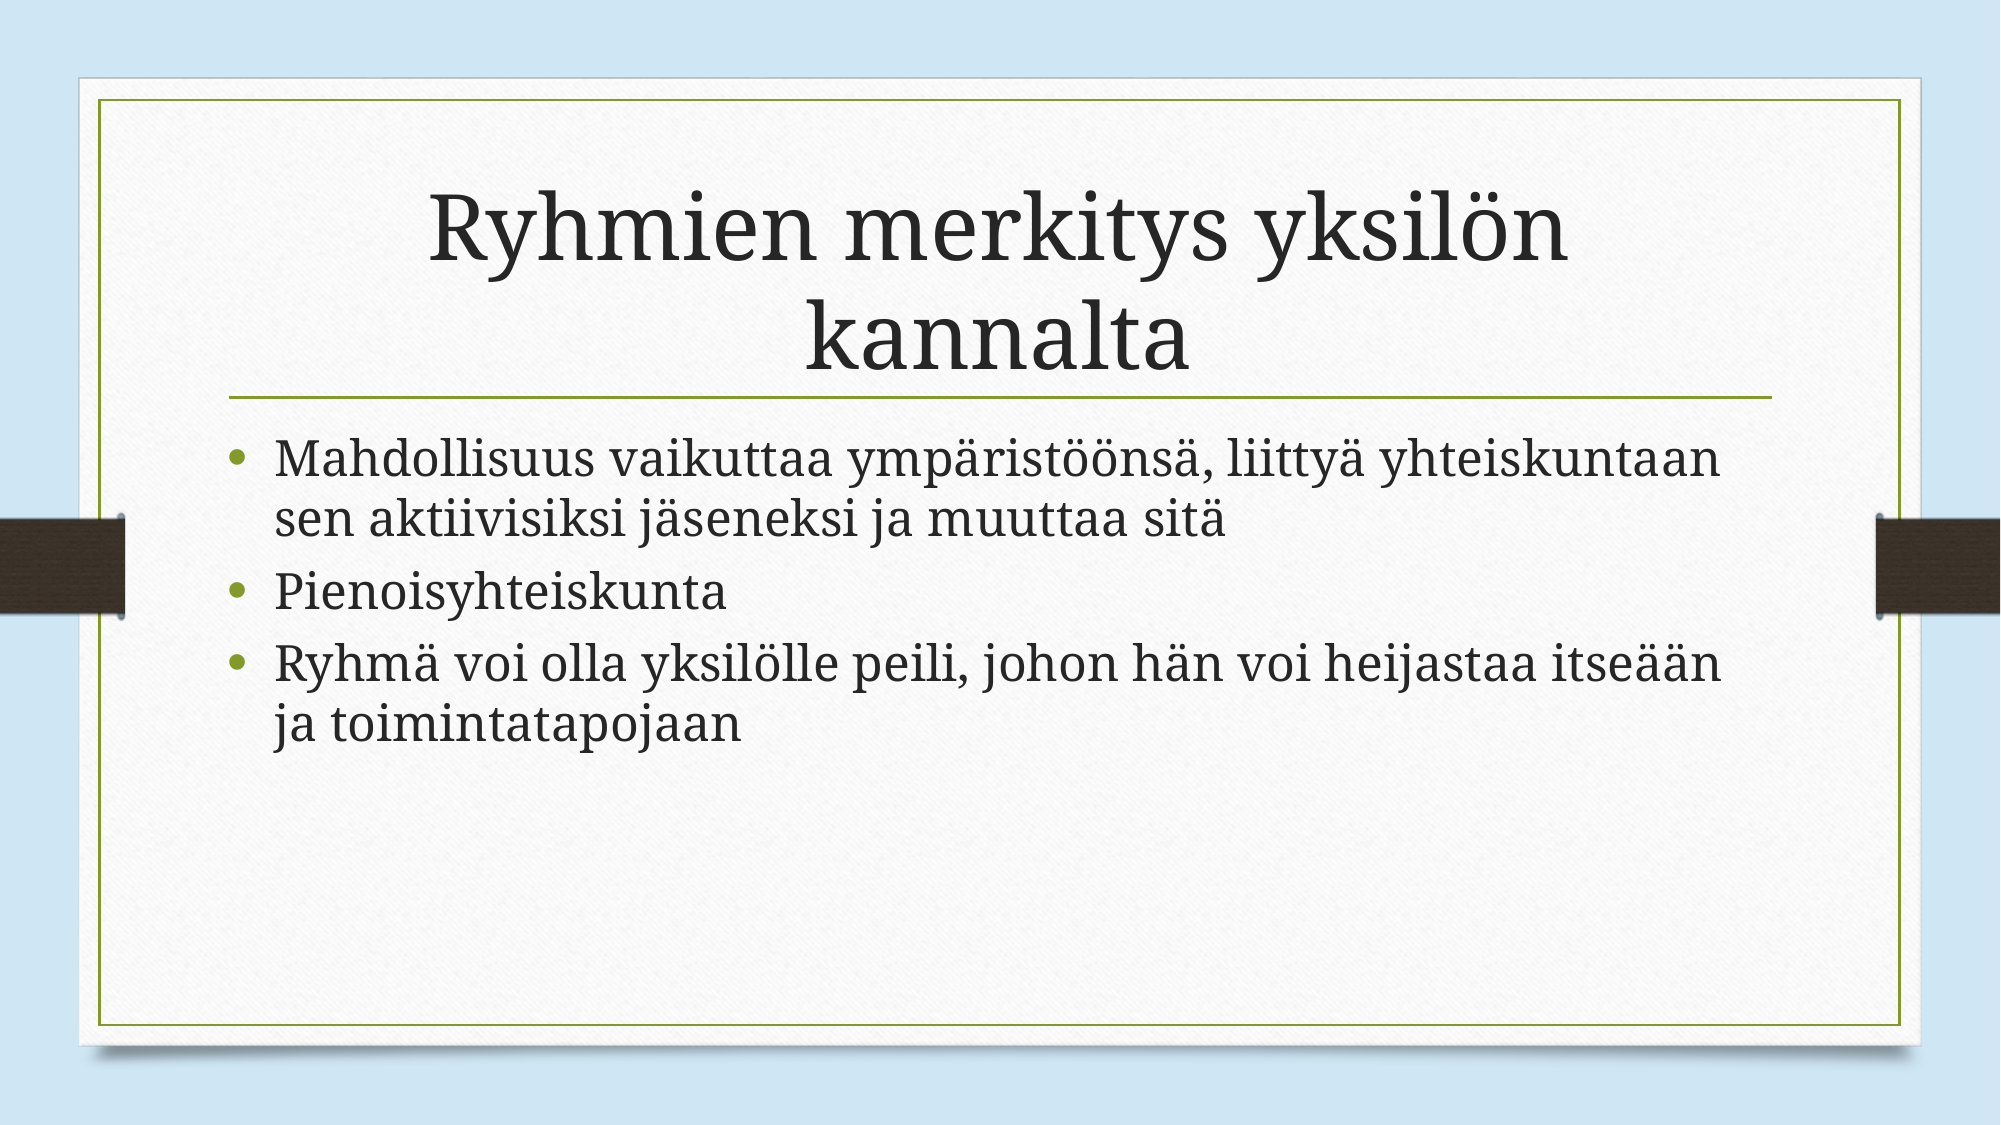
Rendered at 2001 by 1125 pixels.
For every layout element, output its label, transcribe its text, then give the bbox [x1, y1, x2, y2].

picture [0, 0, 2001, 1125]
title Ryhmien merkitys yksilön kannalta [212, 161, 1788, 375]
list Mahdollisuus vaikuttaa ympäristöönsä, liittyä yhteiskuntaan sen aktiivisiksi jäseneksi ja muuttaa sitä Pienoisyhteiskunta Ryhmä voi olla yksilölle peili, johon hän voi heijastaa itseään ja toimintatapojaan [212, 419, 1788, 964]
